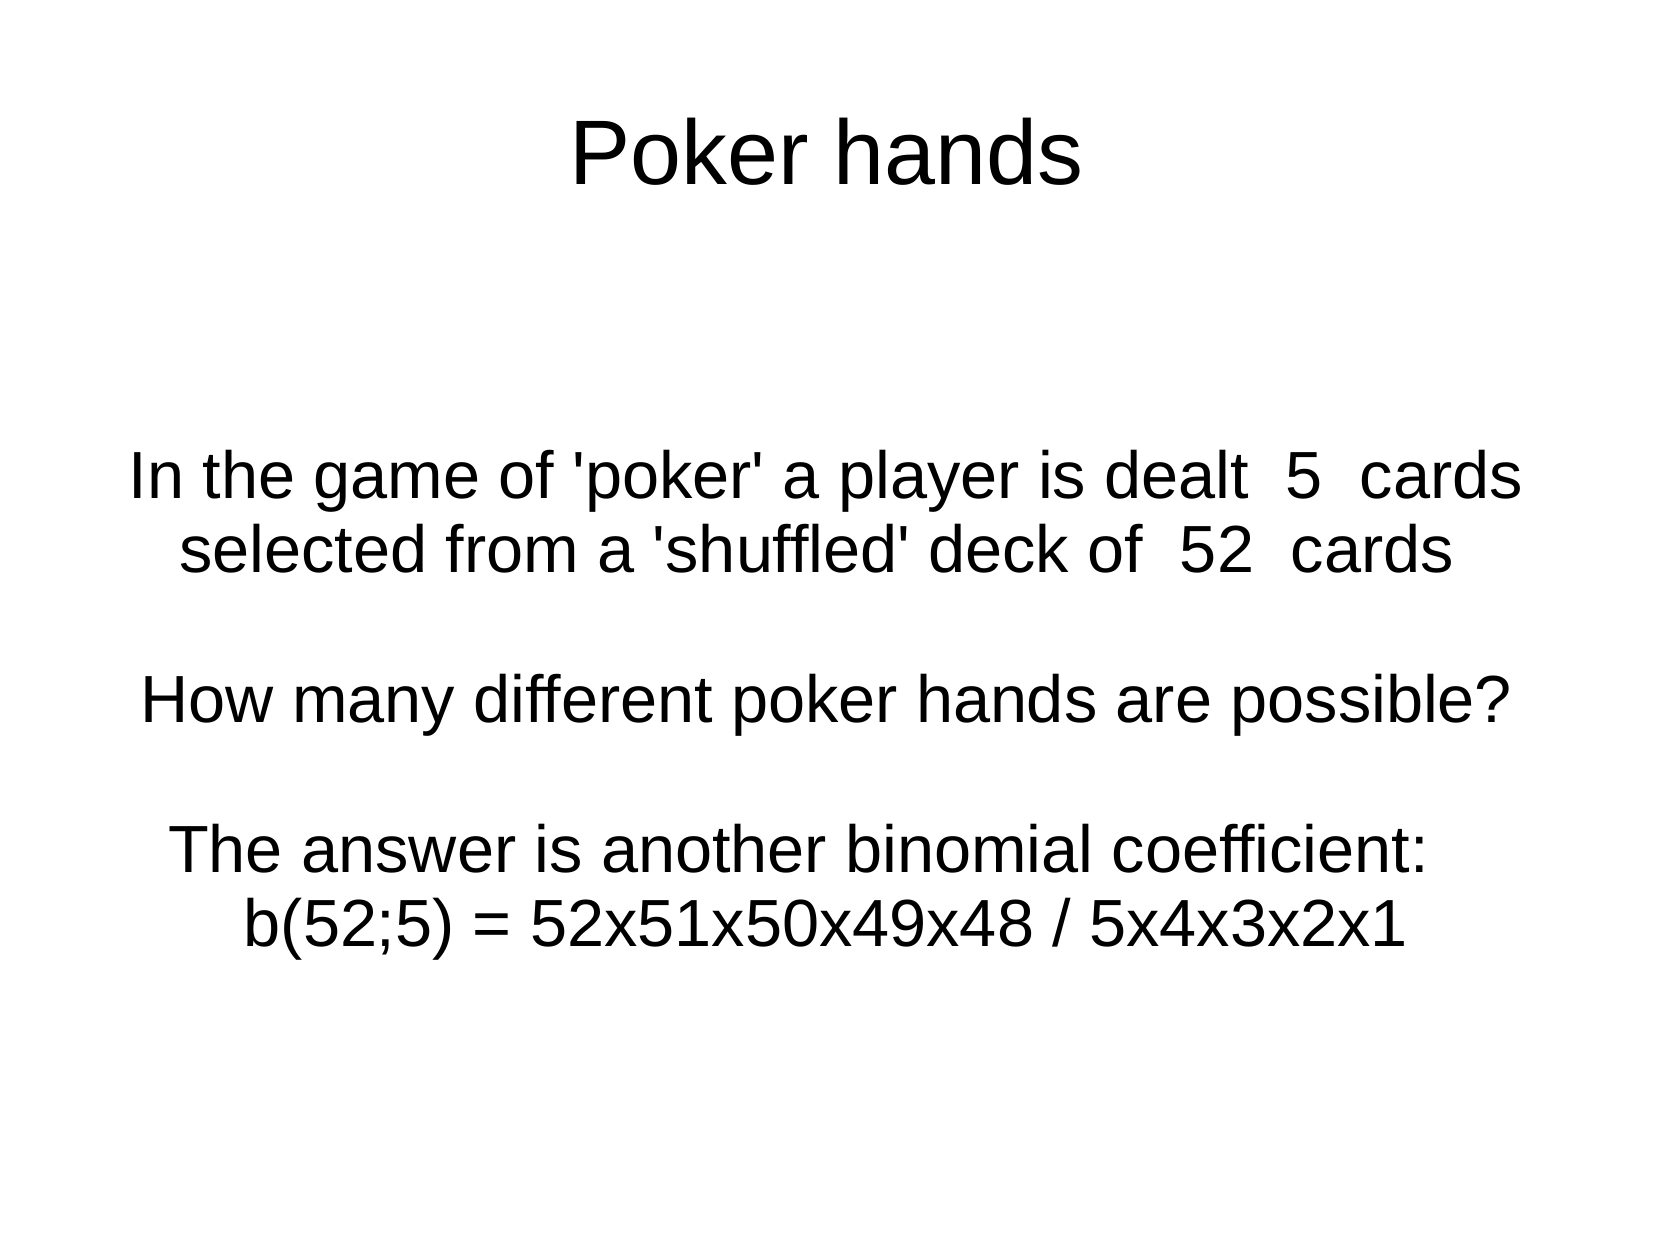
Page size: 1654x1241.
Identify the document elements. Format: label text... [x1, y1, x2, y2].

subtitle In the game of 'poker' a player is dealt 5 cards selected from a 'shuffled' deck of 52 cards How many different poker hands are possible? The answer is another binomial coefficient: b(52;5) = 52x51x50x49x48 / 5x4x3x2x1 [82, 297, 1571, 1102]
title Poker hands [82, 56, 1571, 250]
